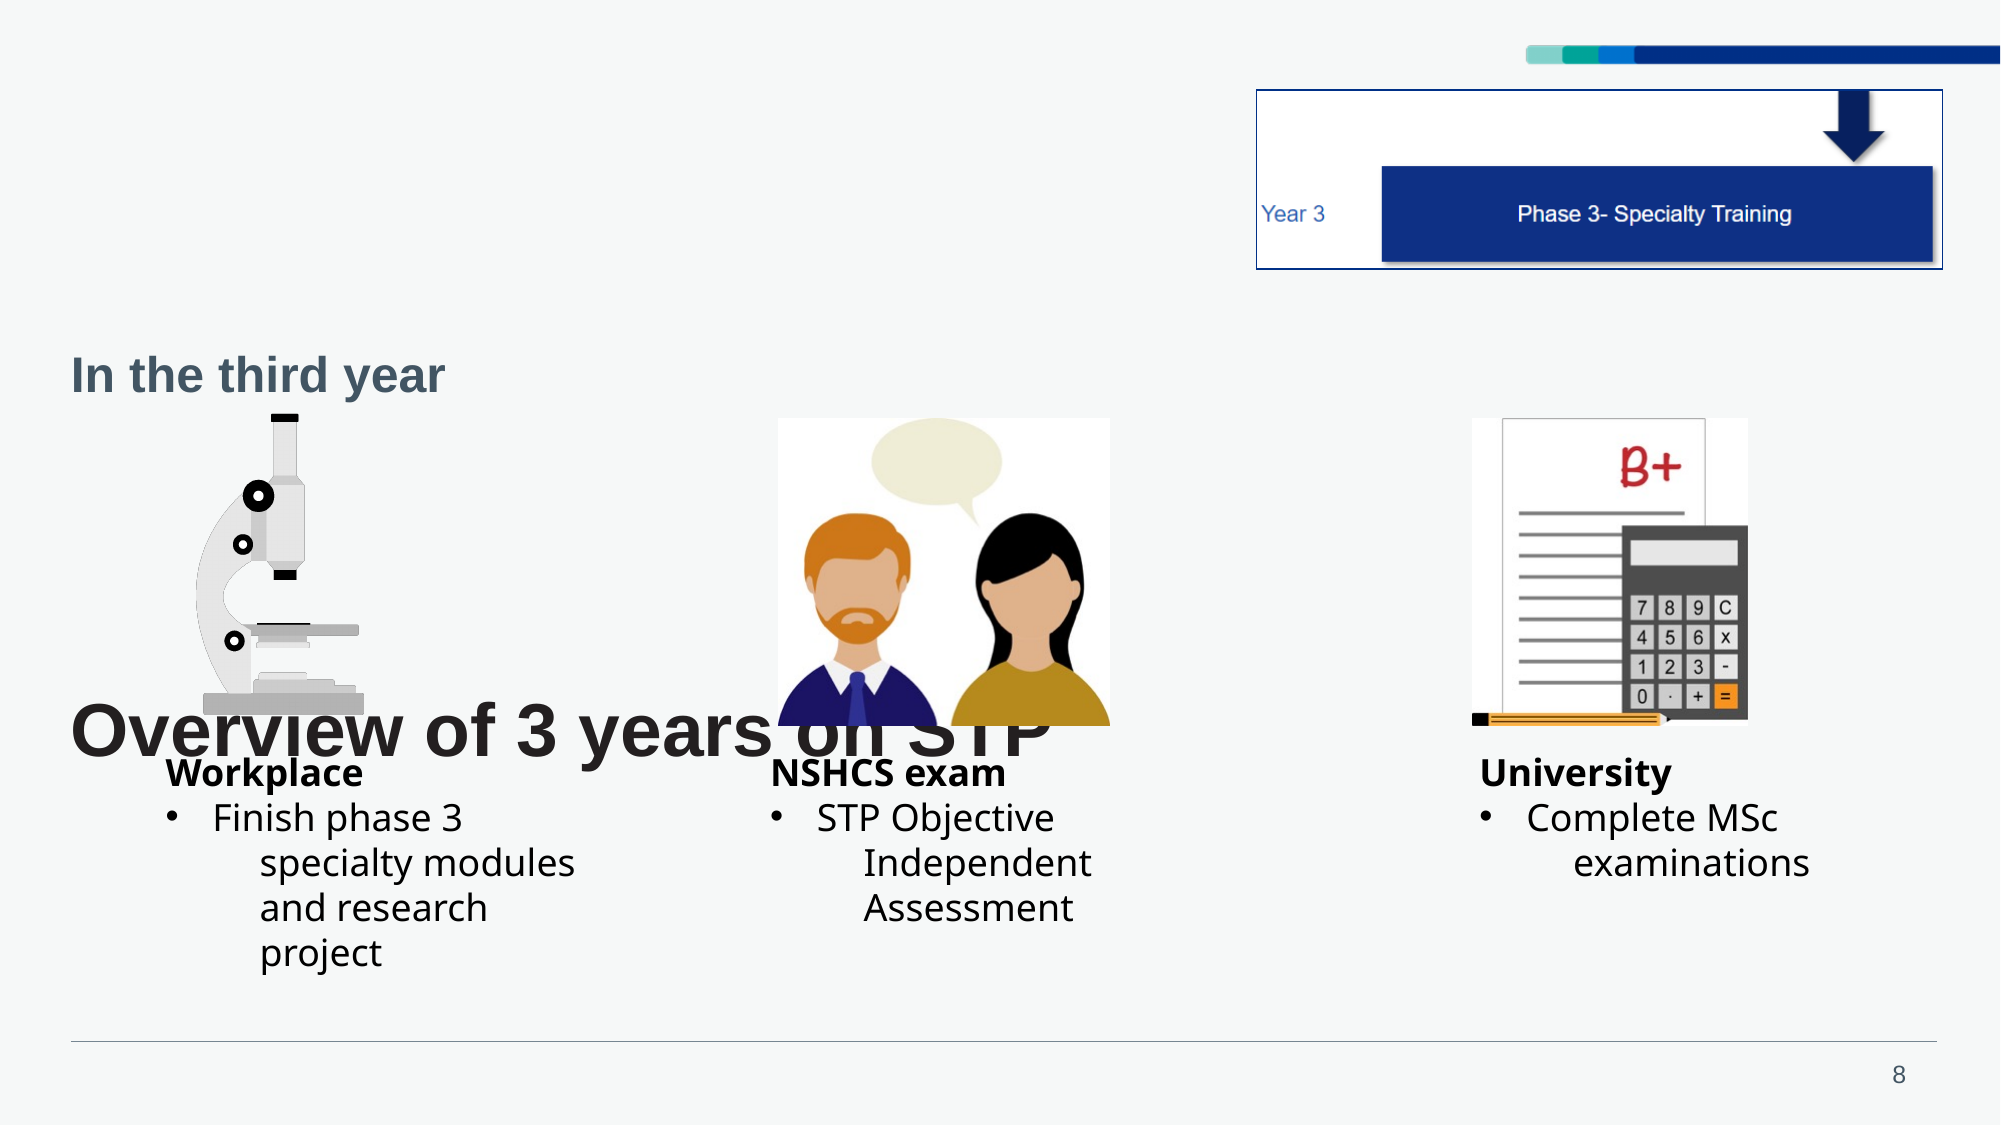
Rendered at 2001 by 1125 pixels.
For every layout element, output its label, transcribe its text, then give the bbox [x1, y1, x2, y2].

picture [1257, 91, 1942, 269]
title Overview of 3 years on STP [70, 70, 1942, 213]
text_box University Complete MSc examinations [1464, 741, 1909, 893]
picture [171, 399, 384, 726]
picture [1472, 418, 1748, 726]
picture [778, 418, 1110, 726]
text_box Workplace Finish phase 3 specialty modules and research project [150, 741, 596, 938]
text_box NSHCS exam STP Objective Independent Assessment [754, 741, 1258, 893]
list In the third year [70, 233, 1884, 310]
